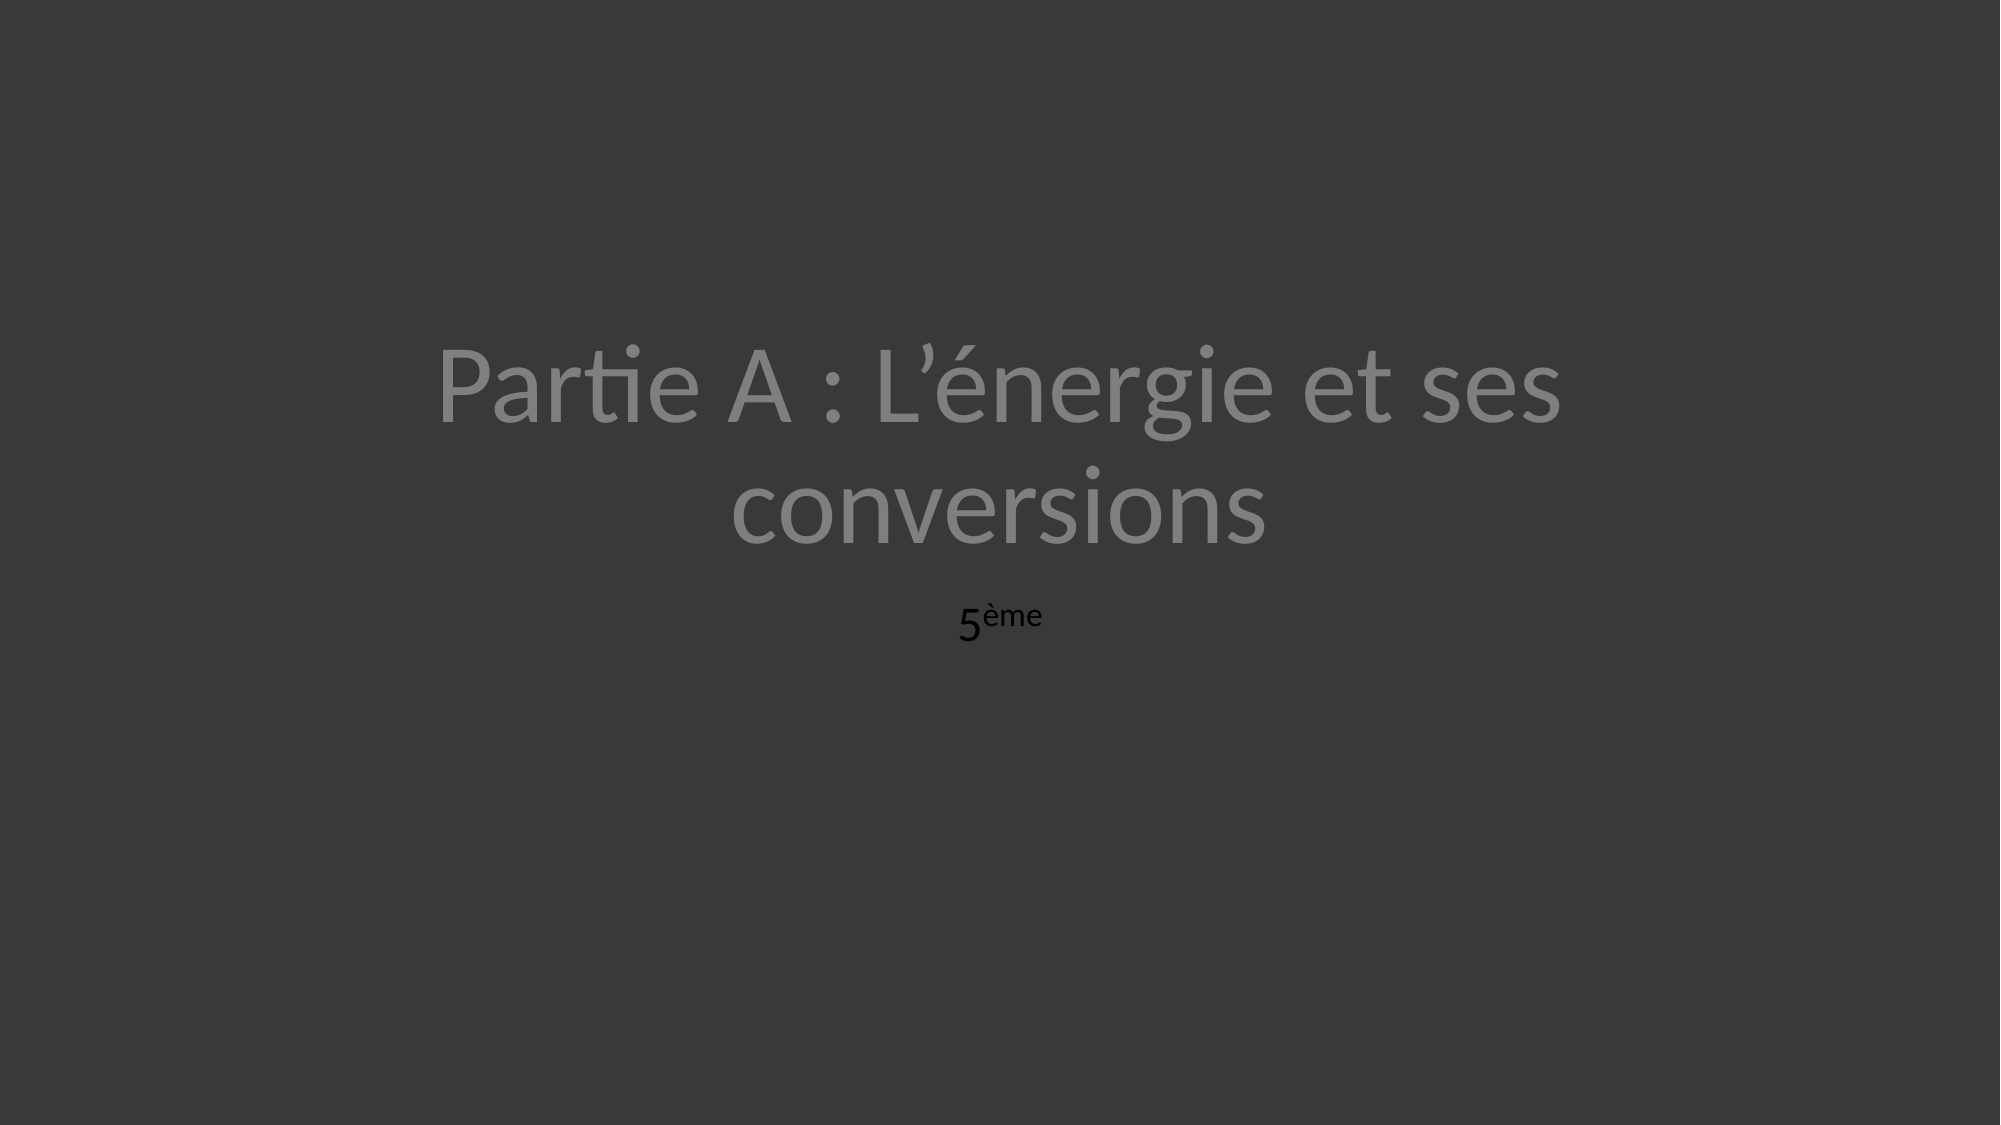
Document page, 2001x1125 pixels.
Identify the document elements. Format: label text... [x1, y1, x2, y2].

subtitle 5ème [249, 590, 1750, 863]
title Partie A : L’énergie et ses conversions [249, 184, 1750, 576]
